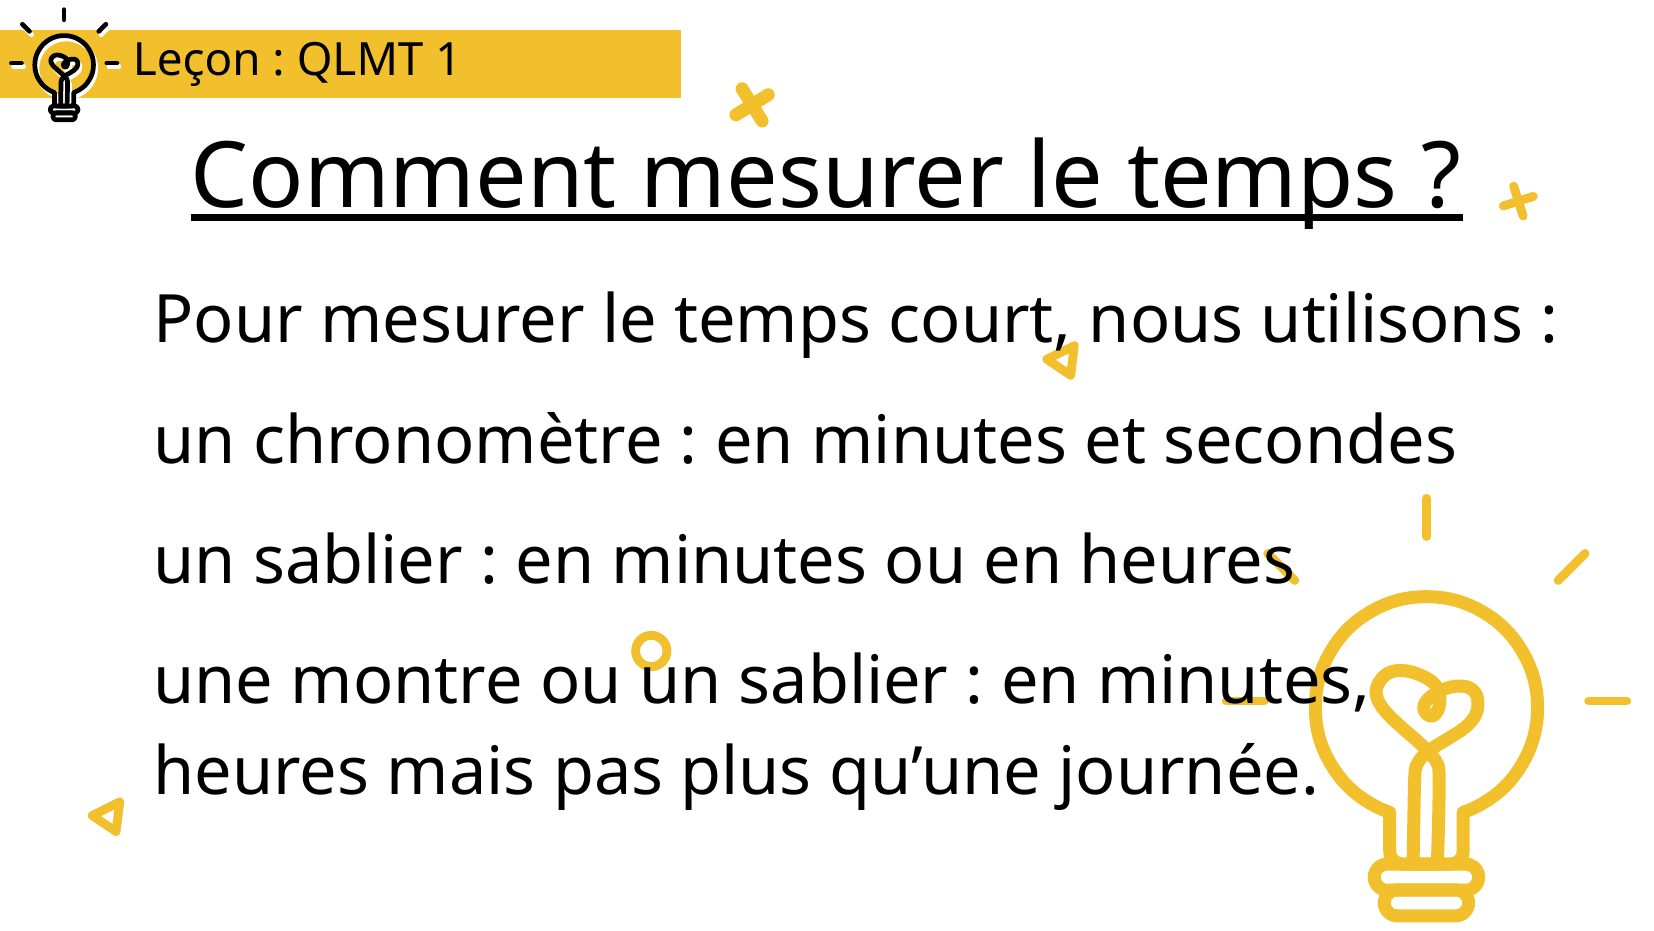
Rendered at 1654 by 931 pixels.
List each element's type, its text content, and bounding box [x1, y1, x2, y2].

subtitle Leçon : QLMT 1 [132, 17, 677, 97]
title Comment mesurer le temps ? [82, 94, 1571, 250]
list Pour mesurer le temps court, nous utilisons : un chronomètre : en minutes et secondes un sablier : en minutes ou en heures une montre ou un sablier : en minutes, heures mais pas plus qu’une journée. [82, 271, 1571, 857]
